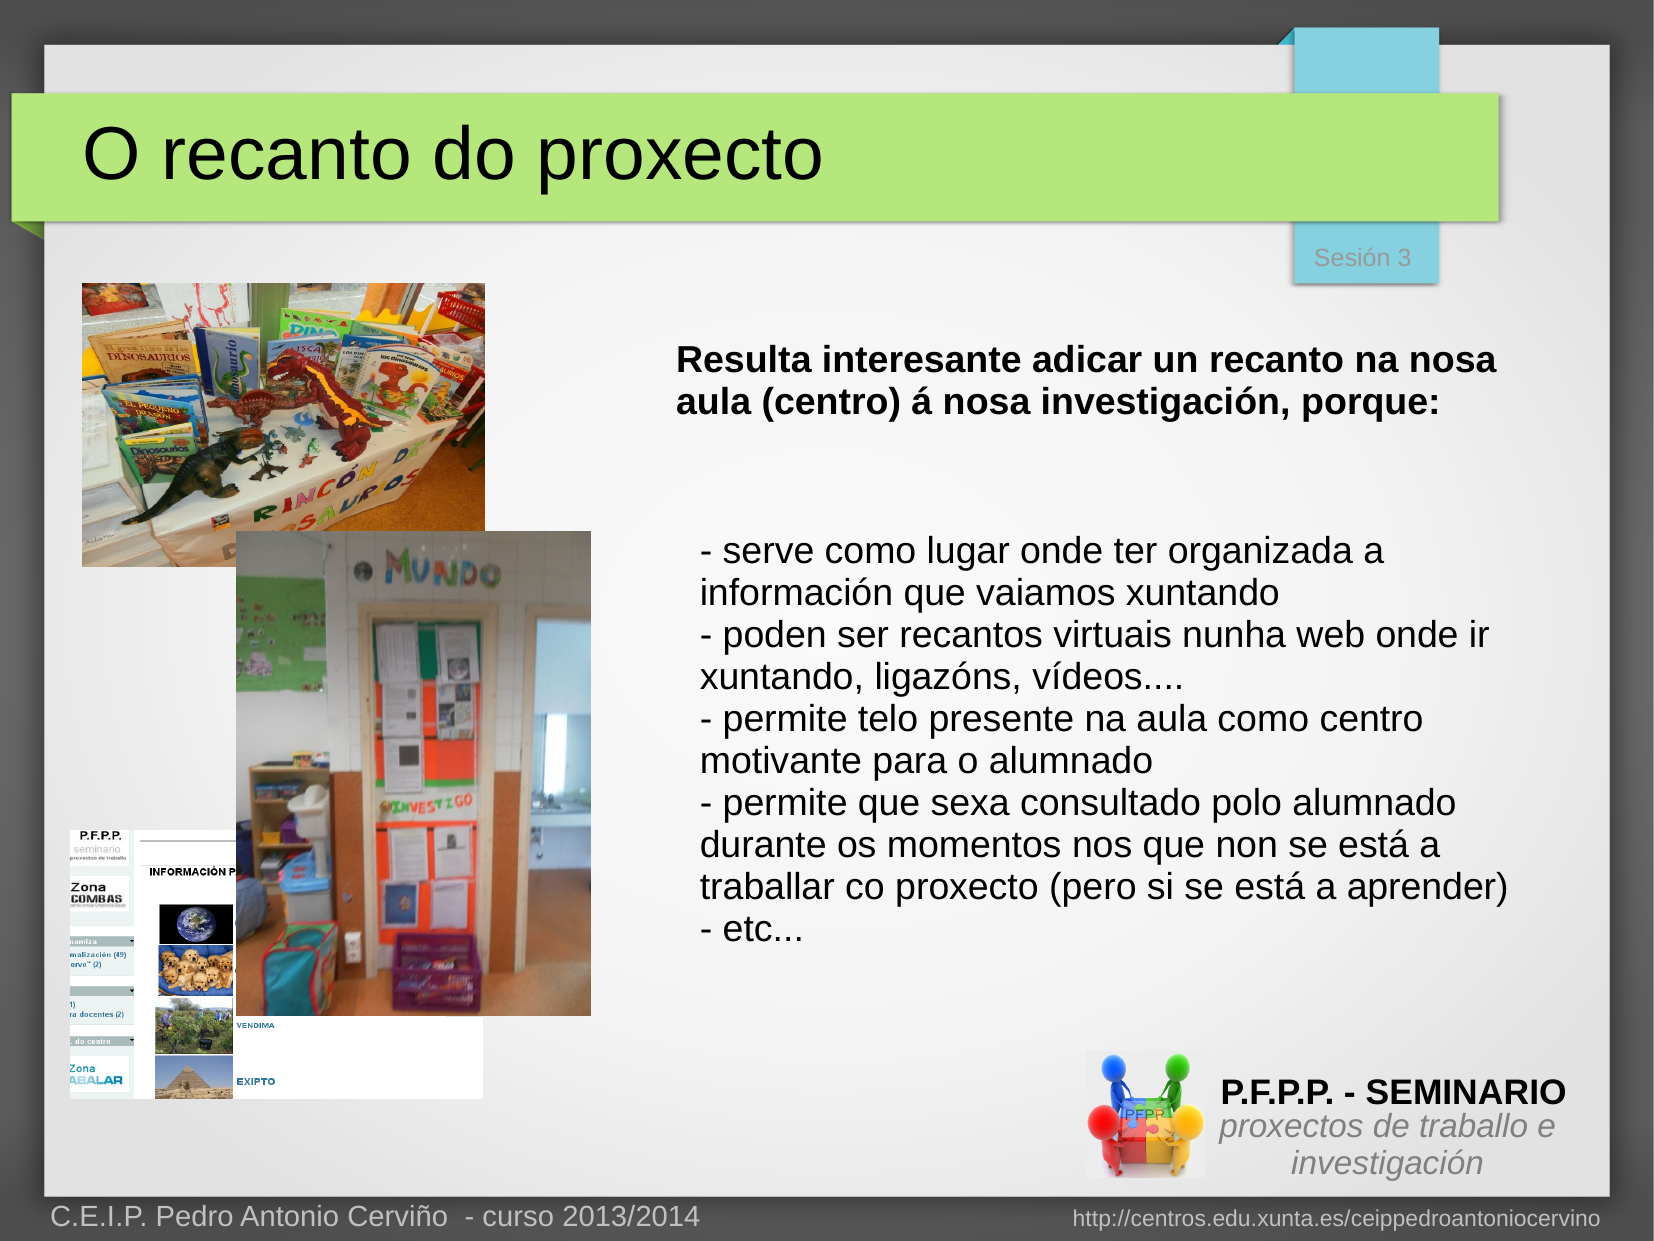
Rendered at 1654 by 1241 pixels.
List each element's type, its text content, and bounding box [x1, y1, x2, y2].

text_box proxectos de traballo e investigación [1192, 1106, 1583, 1182]
text_box C.E.I.P. Pedro Antonio Cerviño - curso 2013/2014 http://centros.edu.xunta.es/ceippedroantoniocervino [35, 1192, 1630, 1241]
picture [0, 0, 1654, 1241]
text_box Resulta interesante adicar un recanto na nosa aula (centro) á nosa investigación, porque: [661, 330, 1512, 430]
text_box - serve como lugar onde ter organizada a información que vaiamos xuntando - poden ser recantos virtuais nunha web onde ir xuntando, ligazóns, vídeos.... - permite telo presente na aula como centro motivante para o alumnado - permite que sexa consultado polo alumnado durante os momentos nos que non se está a traballar co proxecto (pero si se está a aprender) - etc... [685, 521, 1548, 957]
title O recanto do proxecto [82, 94, 1264, 213]
text_box Sesión 3 [1299, 236, 1430, 280]
subtitle P.F.P.P. - SEMINARIO [1205, 1062, 1630, 1123]
